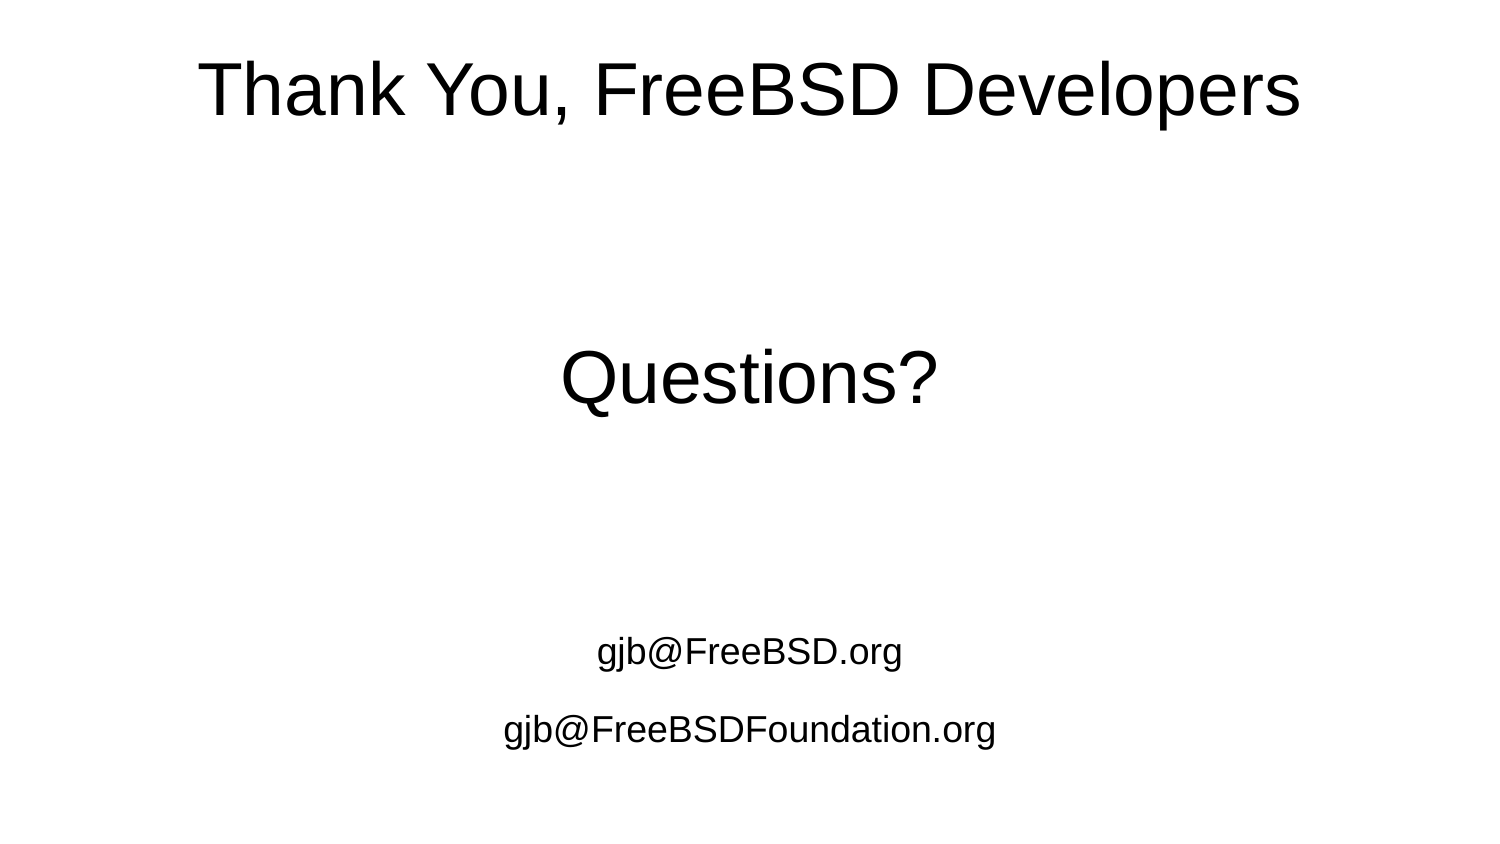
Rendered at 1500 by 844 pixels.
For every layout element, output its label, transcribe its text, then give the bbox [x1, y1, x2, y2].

subtitle gjb@FreeBSD.org gjb@FreeBSDFoundation.org [51, 611, 1449, 797]
title Thank You, FreeBSD Developers [51, 16, 1449, 155]
title Questions? [51, 313, 1449, 443]
